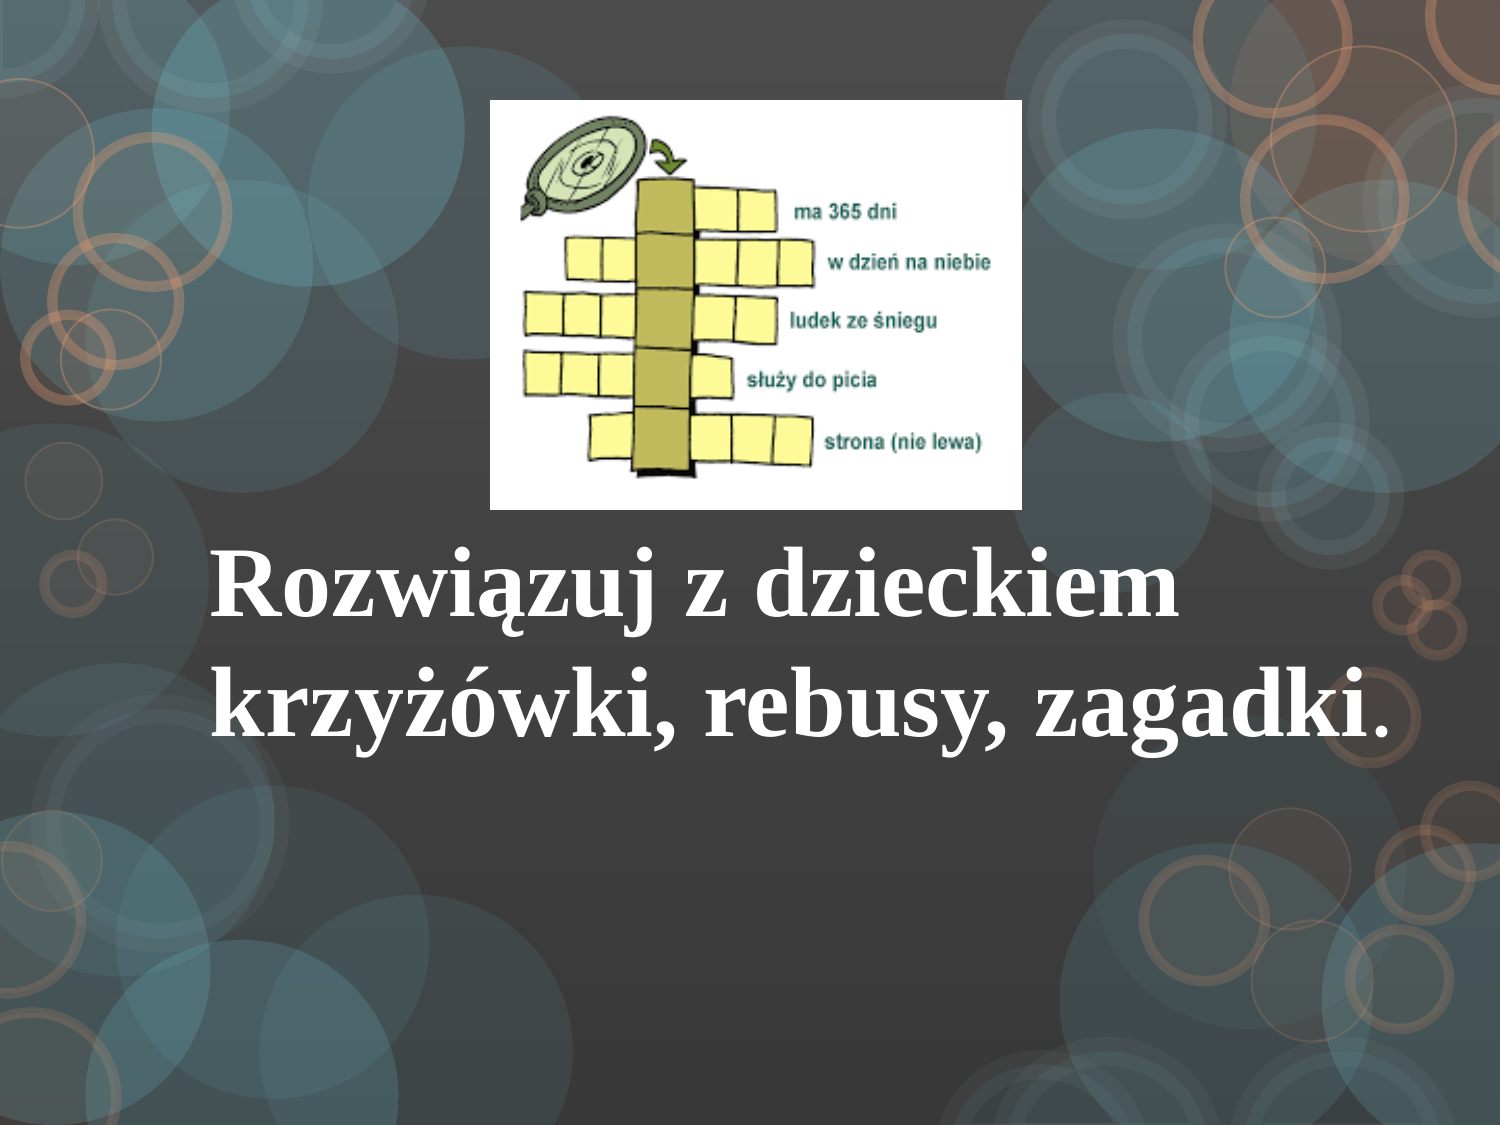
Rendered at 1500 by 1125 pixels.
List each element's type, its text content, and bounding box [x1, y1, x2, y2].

text_box Rozwiązuj z dzieckiem krzyżówki, rebusy, zagadki. [195, 509, 1500, 764]
picture [490, 100, 1022, 510]
